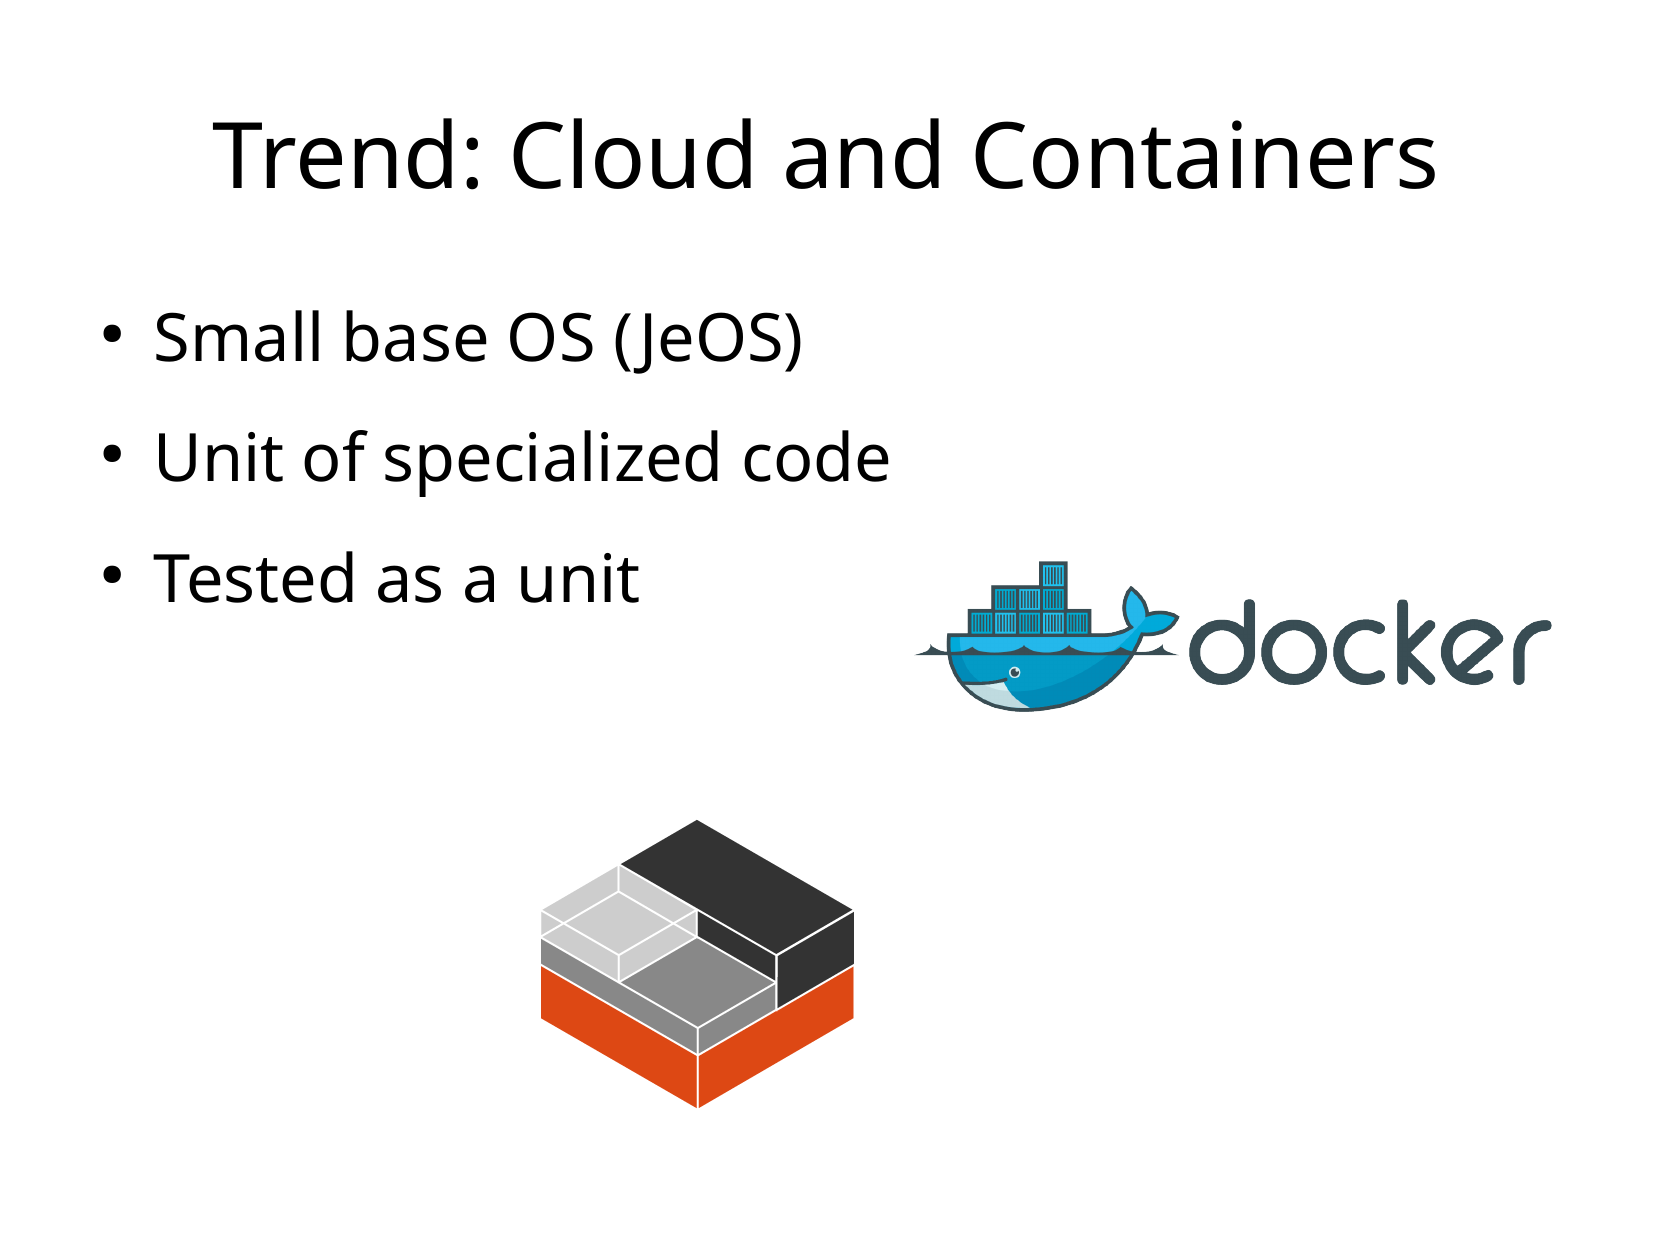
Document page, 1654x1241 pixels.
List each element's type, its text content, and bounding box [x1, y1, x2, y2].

list Small base OS (JeOS) Unit of specialized code Tested as a unit [82, 290, 1571, 1010]
picture [538, 817, 856, 1111]
title Trend: Cloud and Containers [82, 49, 1571, 257]
picture [860, 508, 1605, 766]
